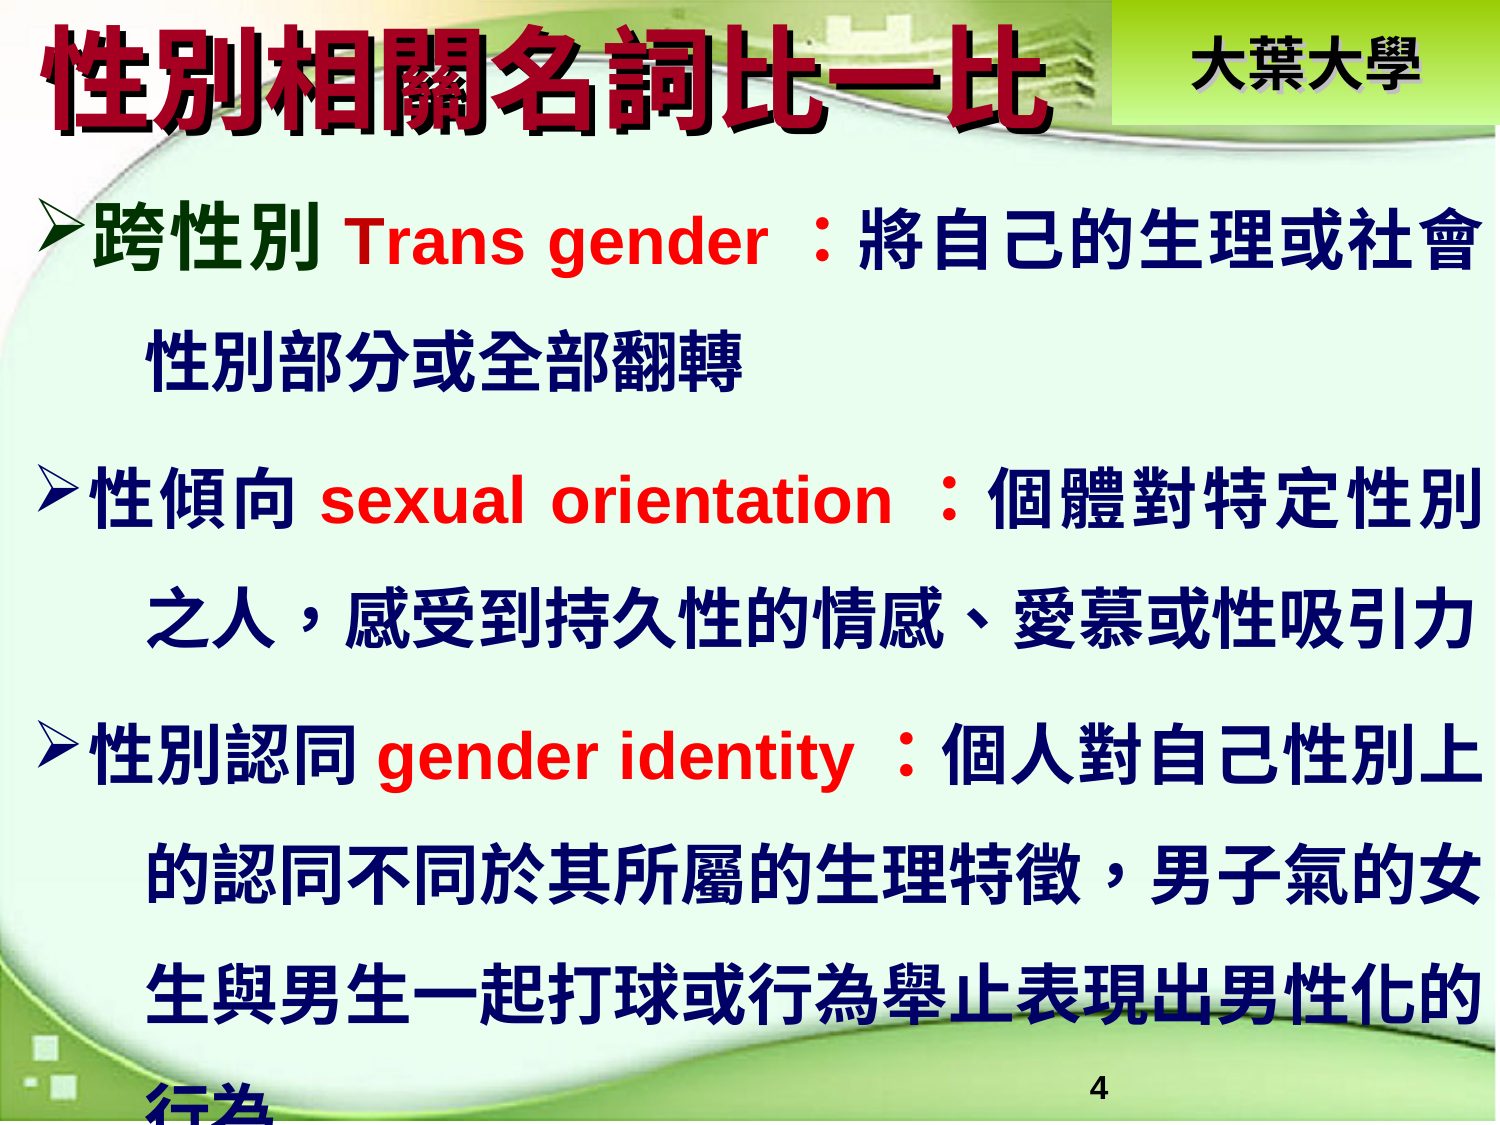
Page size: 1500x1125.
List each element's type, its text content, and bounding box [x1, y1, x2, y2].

text_box 跨性別Trans gender：將自己的生理或社會性別部分或全部翻轉 性傾向sexual orientation：個體對特定性別之人，感受到持久性的情感、愛慕或性吸引力 性別認同gender identity：個人對自己性別上的認同不同於其所屬的生理特徵，男子氣的女生與男生一起打球或行為舉止表現出男性化的行為 [17, 137, 1500, 1103]
text_box 性別相關名詞比一比 [0, 0, 1154, 188]
